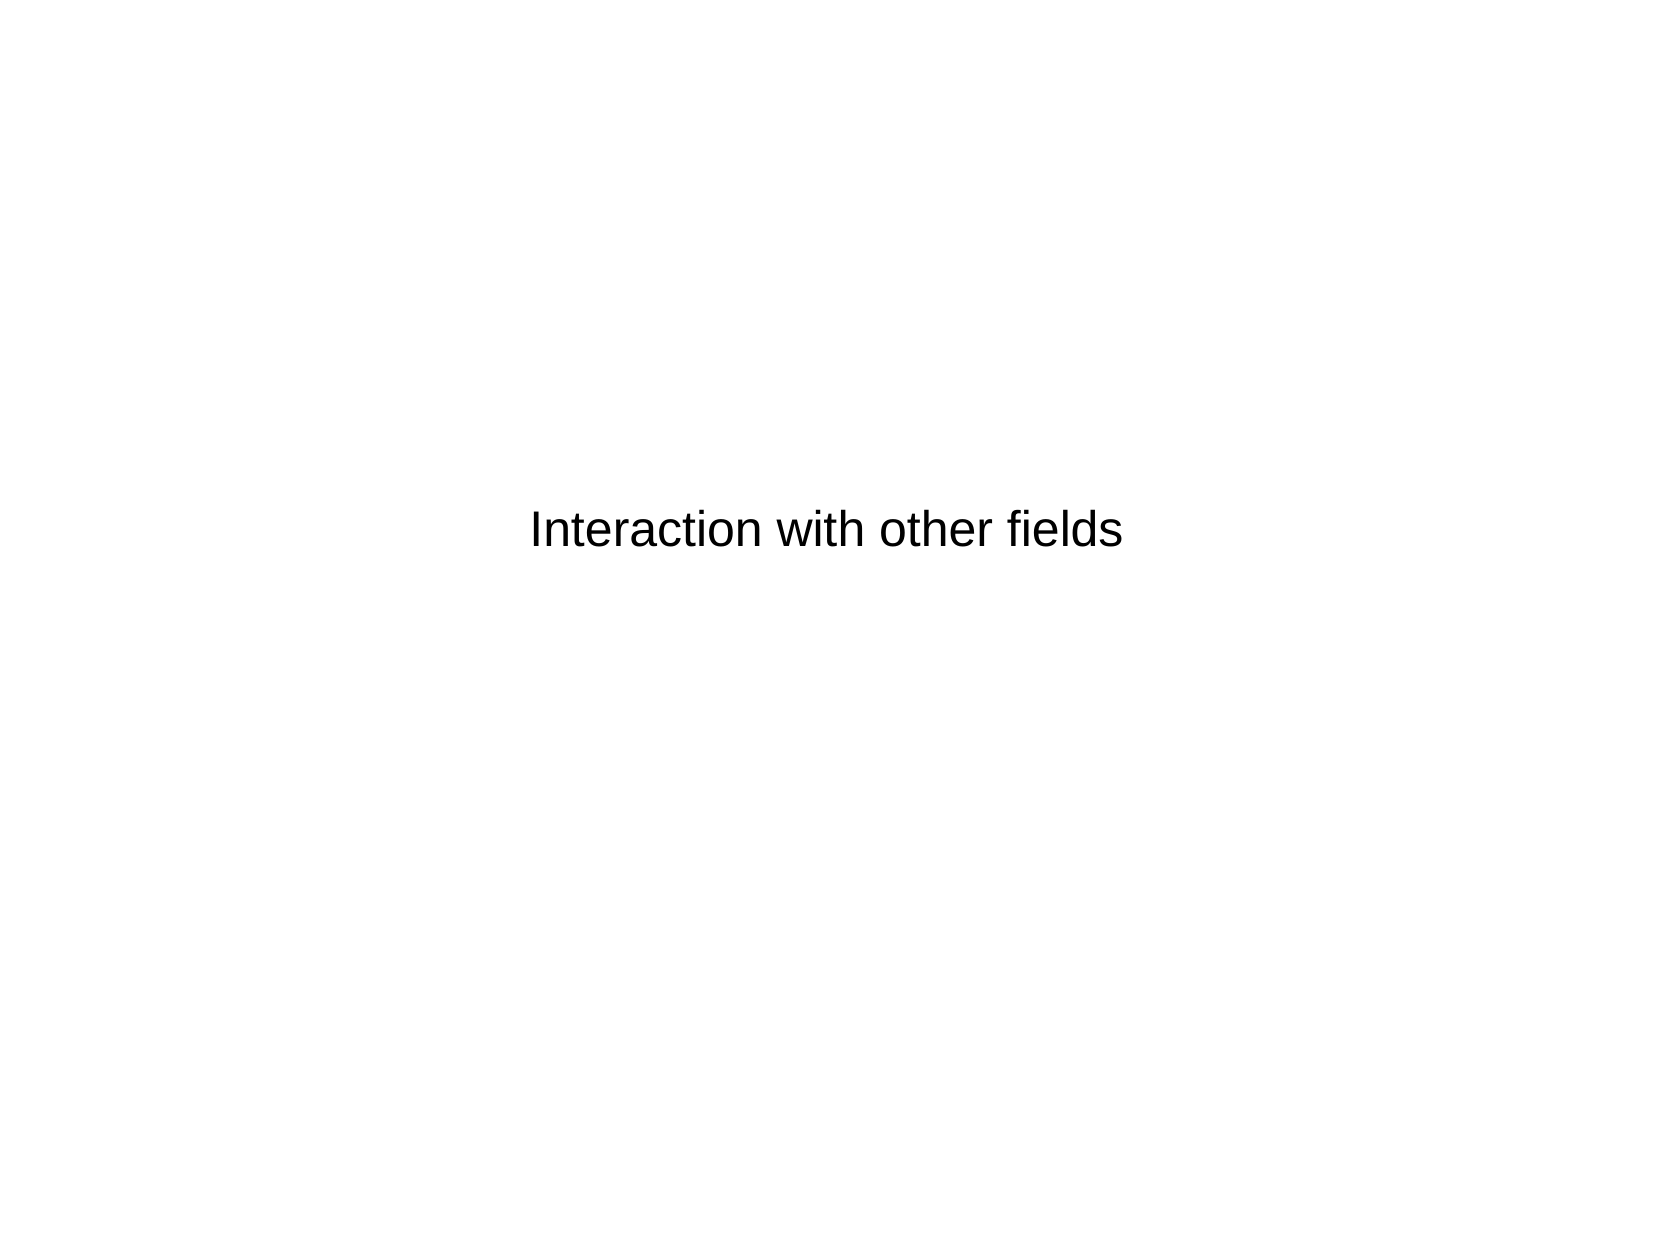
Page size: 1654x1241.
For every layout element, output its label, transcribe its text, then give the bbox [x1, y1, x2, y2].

subtitle Interaction with other fields [82, 49, 1571, 1010]
